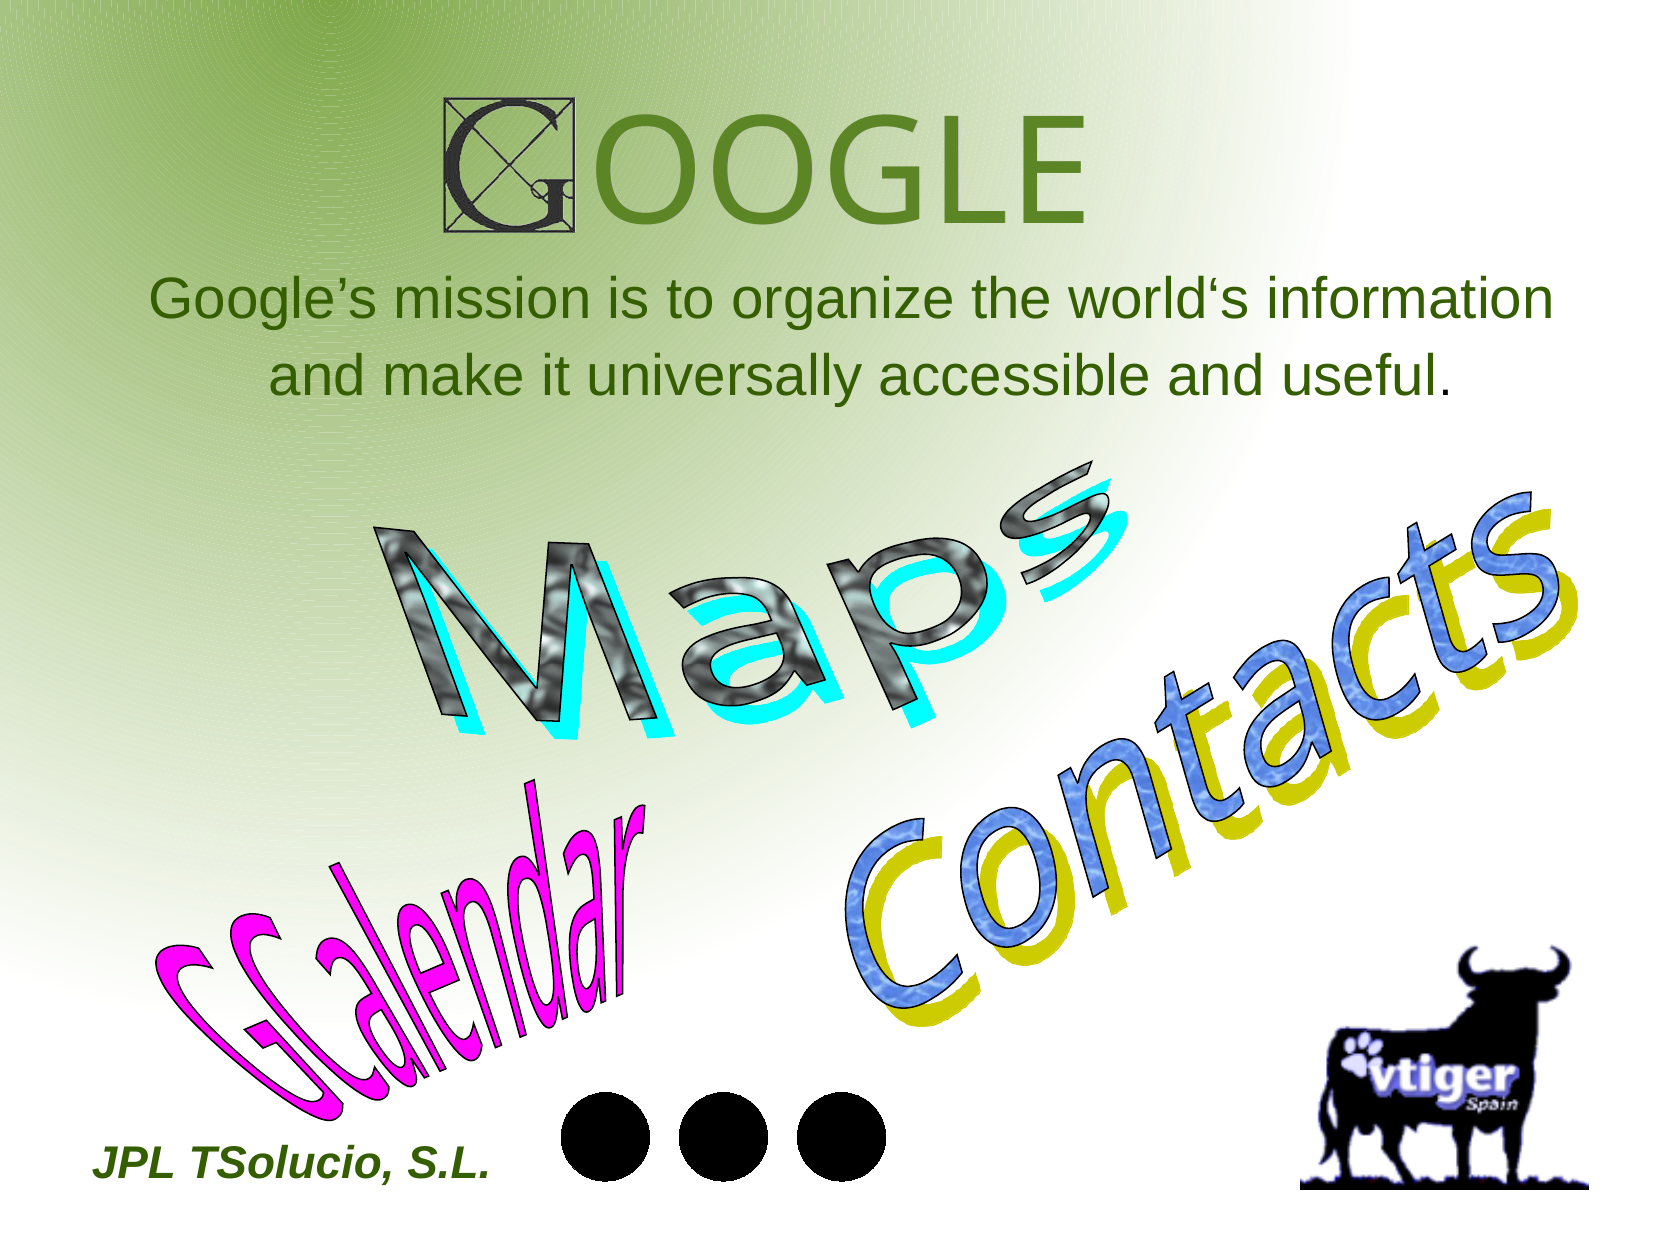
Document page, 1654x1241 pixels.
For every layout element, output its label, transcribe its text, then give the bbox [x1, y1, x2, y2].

text_box GCalendar [329, 862, 446, 1072]
text_box Contacts [960, 807, 1057, 948]
text_box GCalendar [230, 913, 389, 1100]
text_box Contacts [1155, 671, 1244, 822]
title OOGLE [0, 77, 1648, 253]
text_box Maps [669, 577, 826, 706]
text_box [679, 1092, 768, 1182]
text_box Contacts [1471, 492, 1559, 643]
text_box Contacts [1058, 738, 1172, 898]
text_box GCalendar [507, 779, 568, 1028]
text_box Contacts [845, 818, 963, 1009]
text_box Maps [1000, 461, 1109, 584]
picture [1300, 939, 1589, 1190]
text_box [561, 1092, 650, 1182]
text_box Maps [373, 527, 657, 722]
text_box Maps [827, 538, 988, 710]
text_box Contacts [1332, 577, 1420, 720]
text_box [797, 1092, 886, 1182]
text_box Contacts [1397, 522, 1487, 673]
picture [442, 97, 579, 233]
text_box GCalendar [441, 878, 527, 1048]
text_box GCalendar [563, 830, 606, 1013]
text_box Contacts [1233, 640, 1332, 787]
text_box GCalendar [614, 805, 645, 997]
text_box GCalendar [316, 938, 429, 1087]
text_box GCalendar [397, 904, 482, 1061]
text_box Google’s mission is to organize the world‘s information and make it universally accessible and useful. [30, 265, 1654, 413]
text_box GCalendar [155, 945, 343, 1121]
